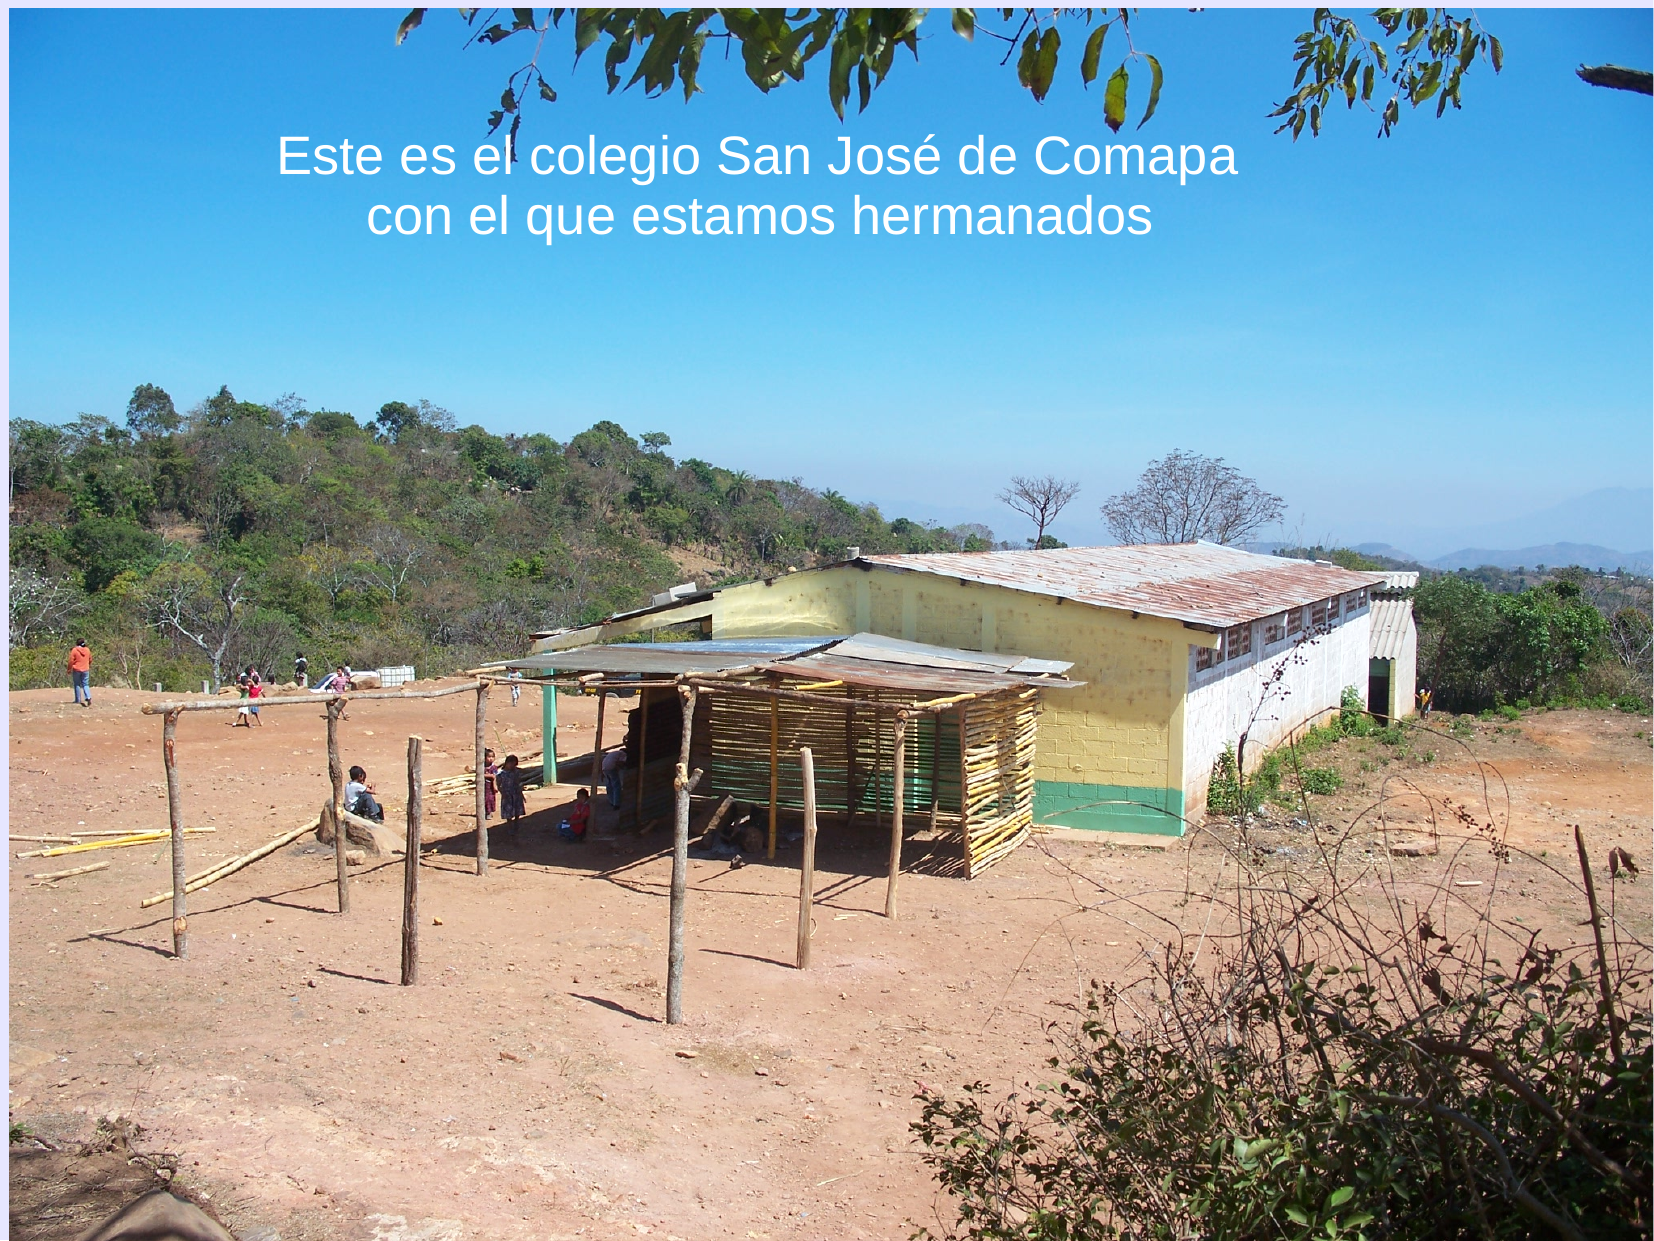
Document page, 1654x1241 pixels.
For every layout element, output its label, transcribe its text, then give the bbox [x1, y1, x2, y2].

text_box Este es el colegio San José de Comapa con el que estamos hermanados [261, 118, 1270, 254]
picture [9, 8, 1654, 1241]
